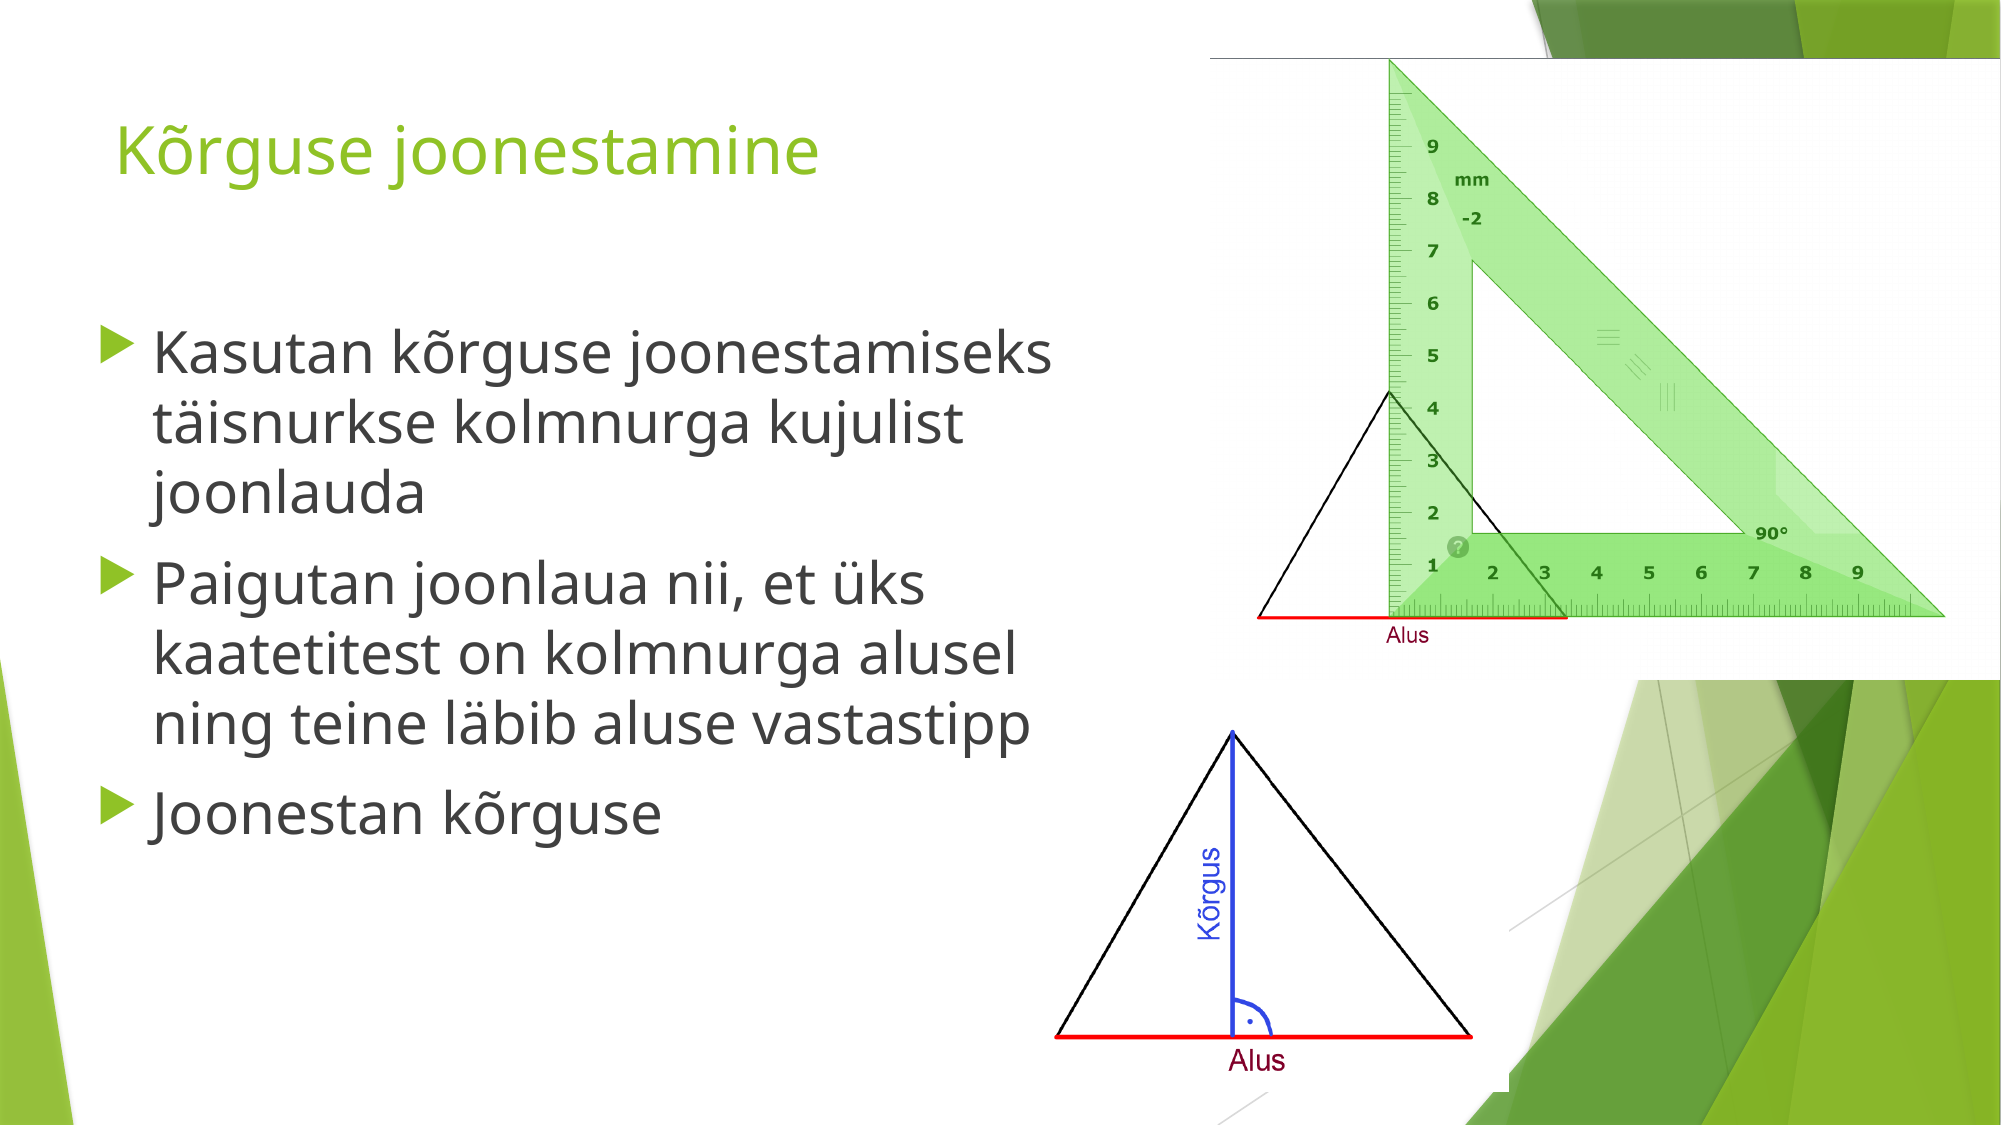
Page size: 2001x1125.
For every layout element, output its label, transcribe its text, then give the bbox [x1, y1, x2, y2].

list Kasutan kõrguse joonestamiseks täisnurkse kolmnurga kujulist joonlauda Paigutan joonlaua nii, et üks kaatetitest on kolmnurga alusel ning teine läbib aluse vastastippu Joonestan kõrguse [81, 308, 1152, 1063]
picture [1210, 58, 2000, 680]
picture [1033, 708, 1509, 1092]
title Kõrguse joonestamine [99, 99, 1613, 237]
